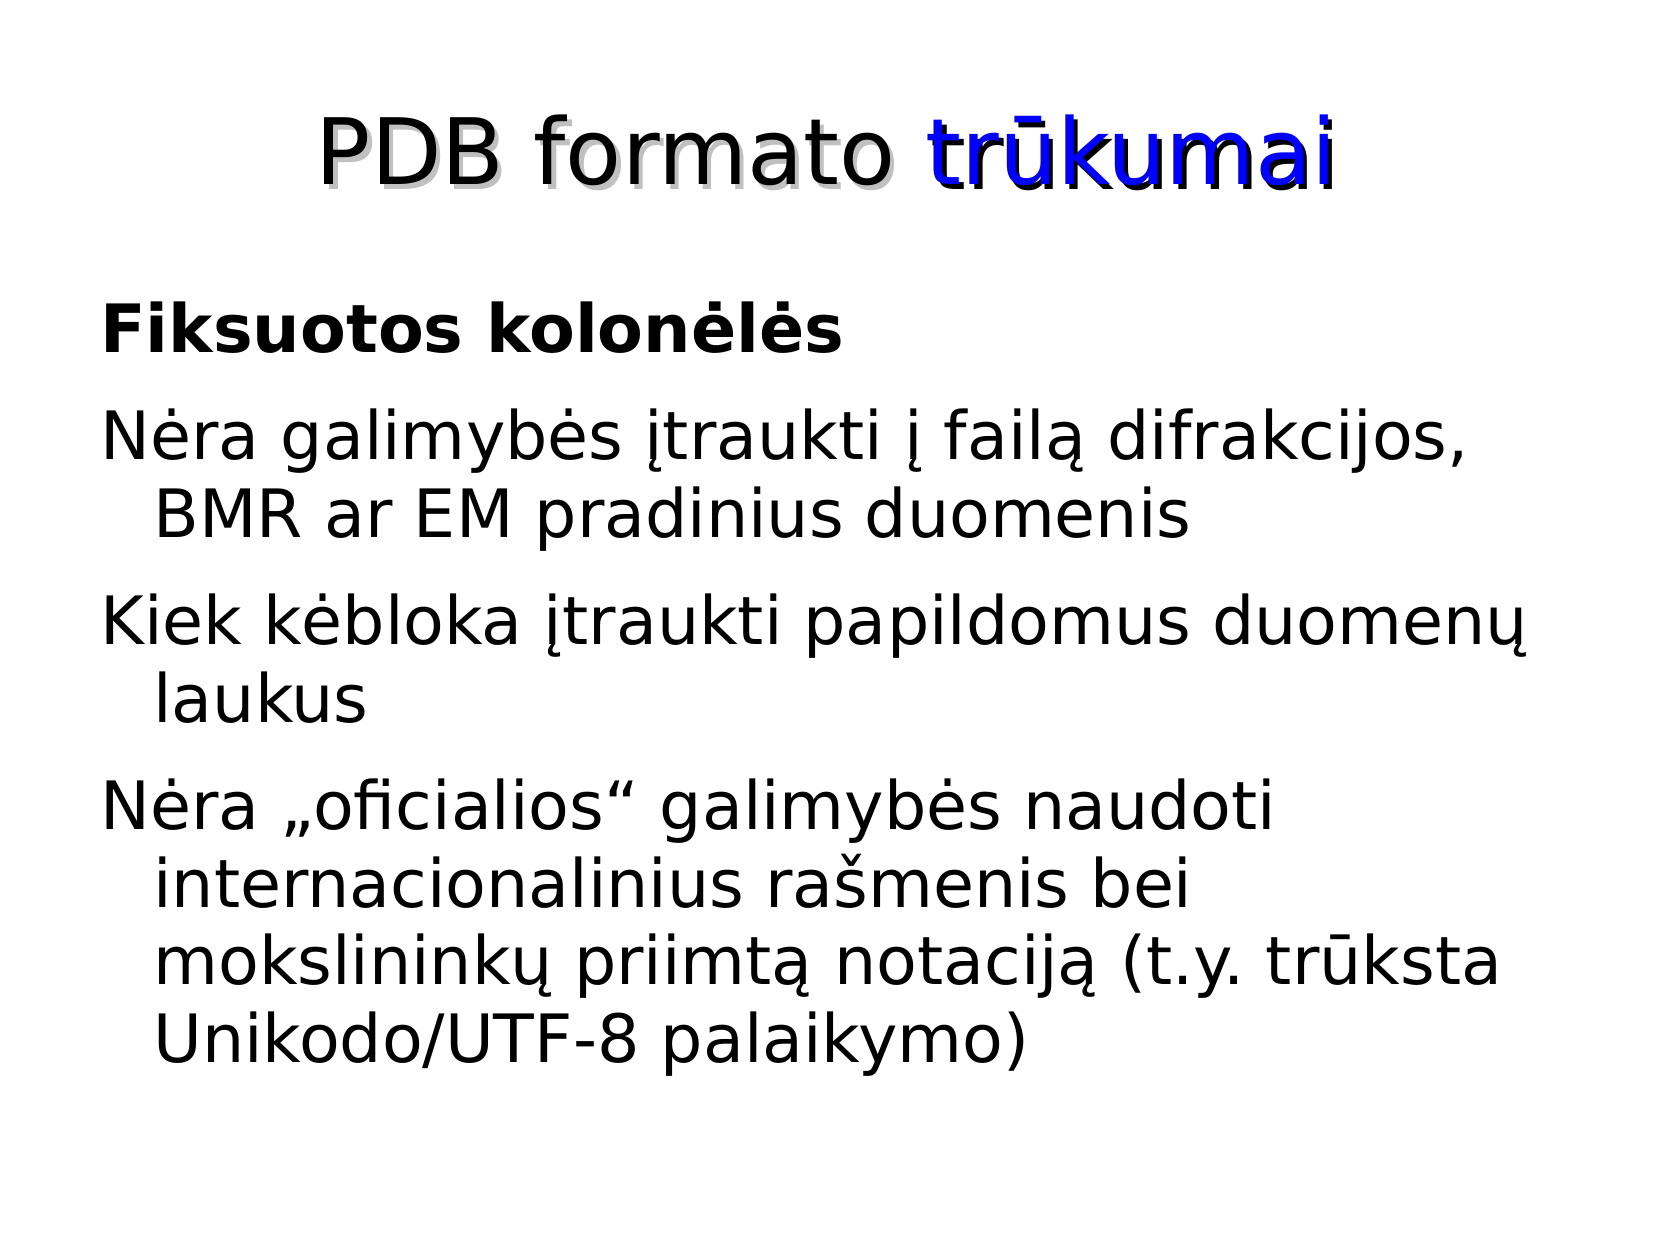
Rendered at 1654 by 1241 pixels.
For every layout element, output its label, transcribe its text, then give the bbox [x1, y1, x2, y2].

list Fiksuotos kolonėlės Nėra galimybės įtraukti į failą difrakcijos, BMR ar EM pradinius duomenis Kiek kėbloka įtraukti papildomus duomenų laukus Nėra „oficialios“ galimybės naudoti internacionalinius rašmenis bei mokslininkų priimtą notaciją (t.y. trūksta Unikodo/UTF-8 palaikymo) [82, 290, 1571, 1094]
title PDB formato trūkumai [82, 56, 1571, 250]
